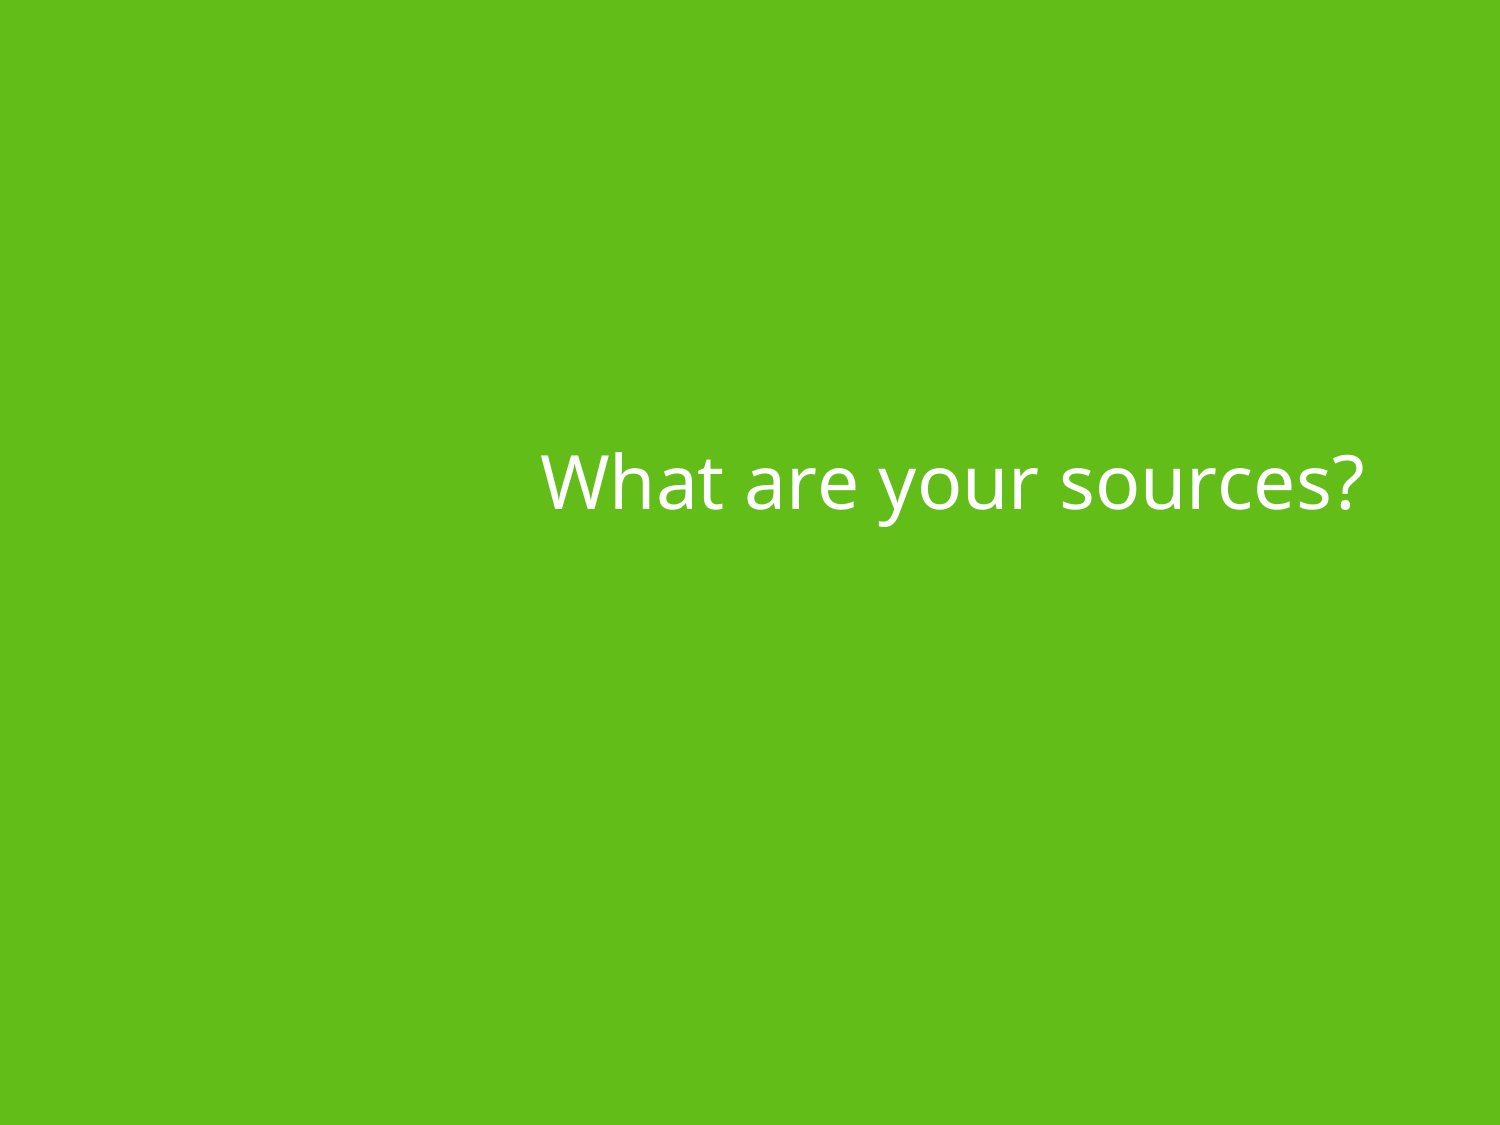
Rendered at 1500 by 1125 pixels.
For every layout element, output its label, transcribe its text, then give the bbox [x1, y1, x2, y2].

title What are your sources? [245, 386, 1380, 575]
